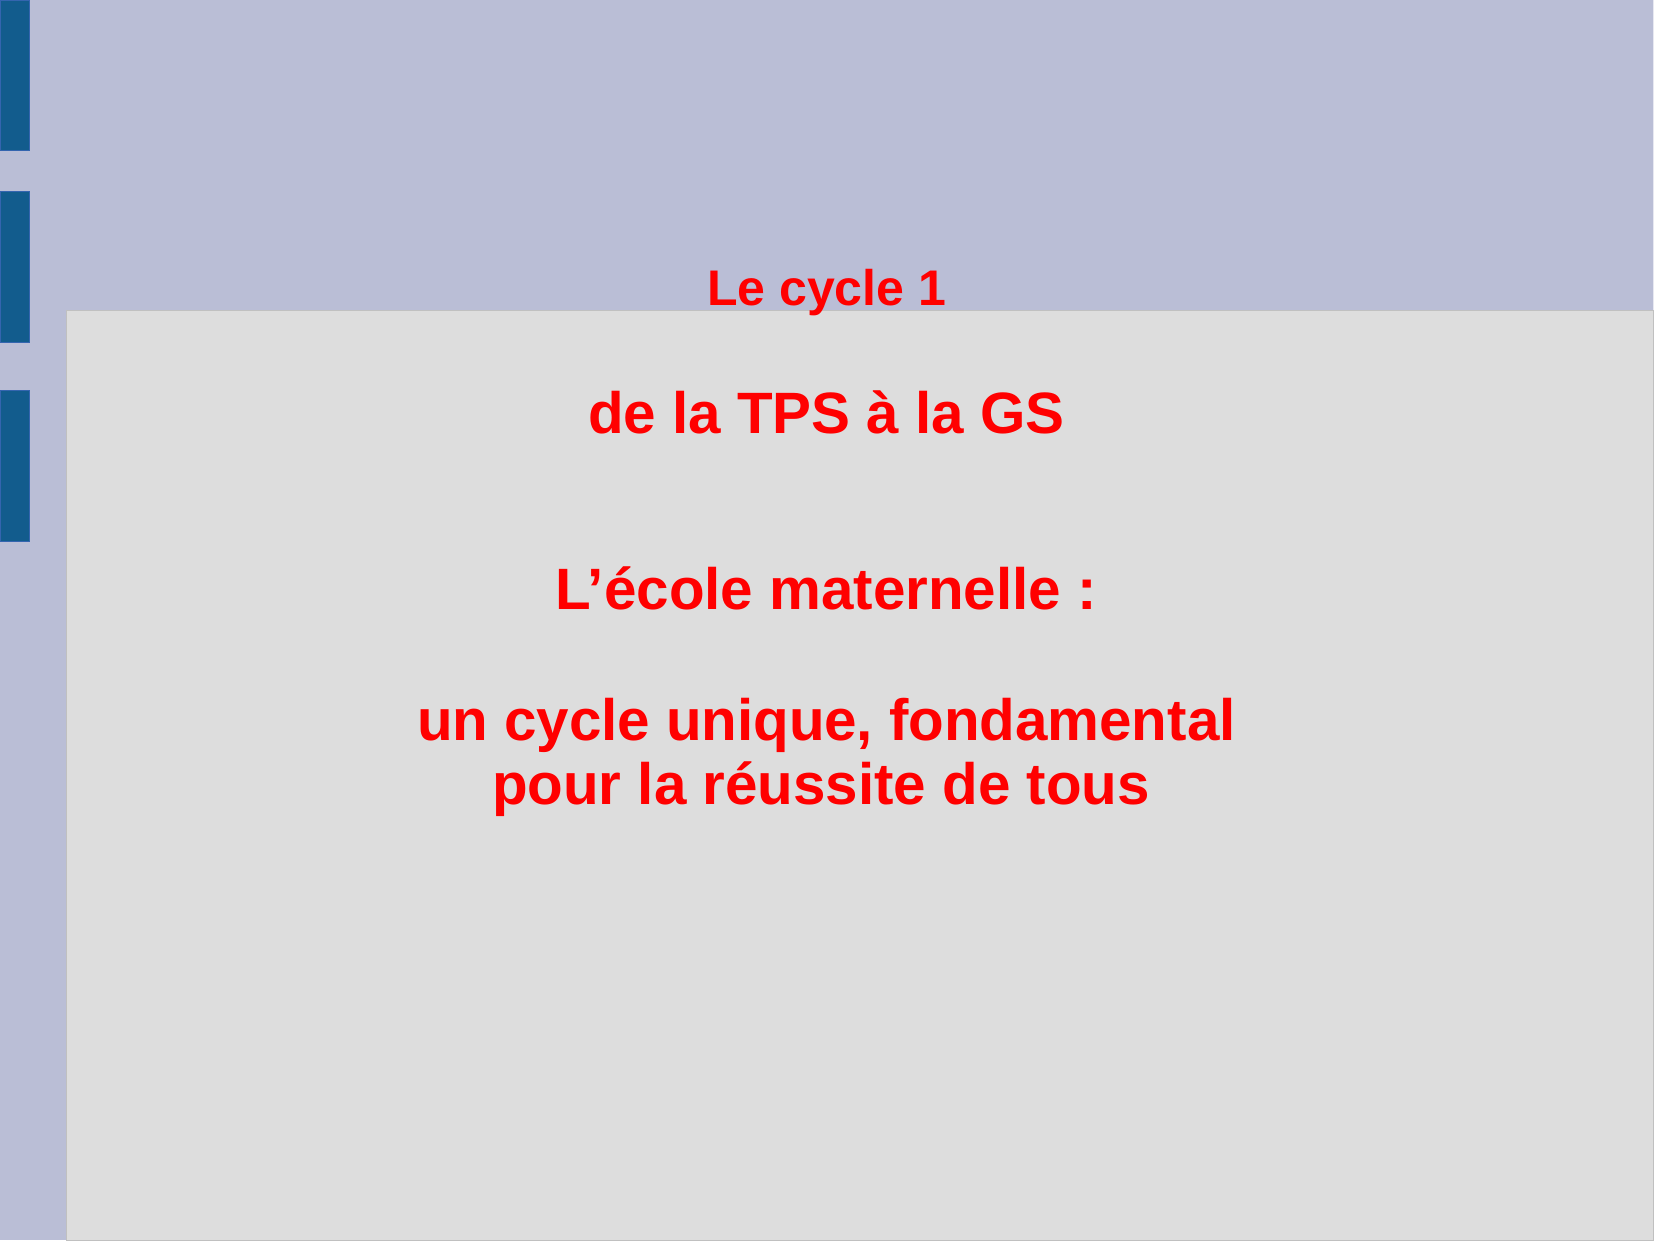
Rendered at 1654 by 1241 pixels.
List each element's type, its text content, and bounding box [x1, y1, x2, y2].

title Le cycle 1 de la TPS à la GS L’école maternelle : un cycle unique, fondamental pour la réussite de tous [82, 49, 1571, 1028]
